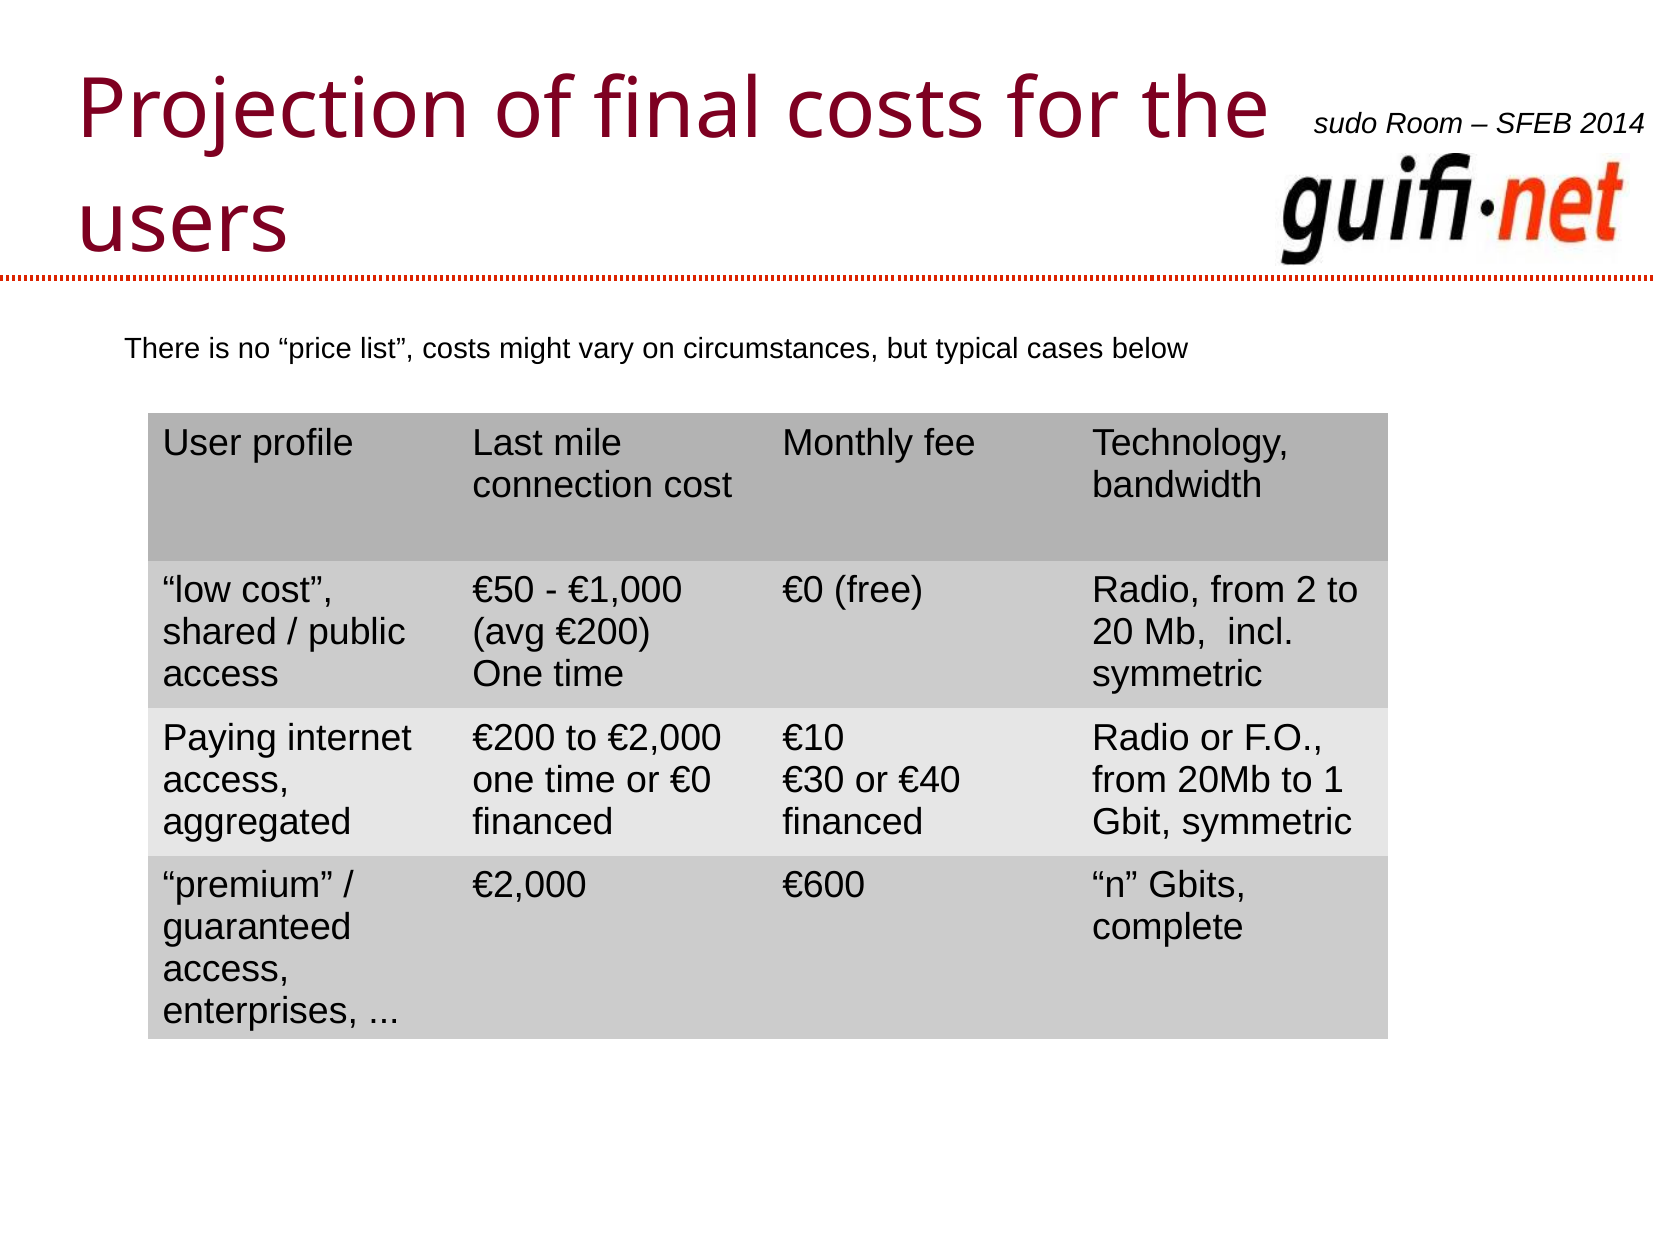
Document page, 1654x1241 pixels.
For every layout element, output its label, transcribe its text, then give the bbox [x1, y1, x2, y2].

table_cell Radio, from 2 to 20 Mb, incl. symmetric [1077, 561, 1388, 708]
picture [1300, 153, 1630, 266]
title Projection of final costs for the users [76, 58, 1300, 267]
table_cell €10 €30 or €40 financed [767, 708, 1077, 856]
table_cell €50 - €1,000 (avg €200) One time [458, 561, 767, 708]
table_cell €200 to €2,000 one time or €0 financed [458, 708, 767, 856]
table_cell €600 [767, 856, 1077, 1039]
table_cell €2,000 [458, 856, 767, 1039]
table_cell Radio or F.O., from 20Mb to 1 Gbit, symmetric [1077, 708, 1388, 856]
table_cell “n” Gbits, complete [1077, 856, 1388, 1039]
table_header User profile [148, 413, 458, 561]
table_cell Paying internet access, aggregated [148, 708, 458, 856]
table_header Last mile connection cost [458, 413, 767, 561]
table_header Monthly fee [767, 413, 1077, 561]
table_header Technology, bandwidth [1077, 413, 1388, 561]
text_box There is no “price list”, costs might vary on circumstances, but typical cases below [109, 324, 1204, 373]
table_cell €0 (free) [767, 561, 1077, 708]
text_box sudo Room – SFEB 2014 [1299, 100, 1654, 148]
table_cell “premium” / guaranteed access, enterprises, ... [148, 856, 458, 1039]
table_cell “low cost”, shared / public access [148, 561, 458, 708]
